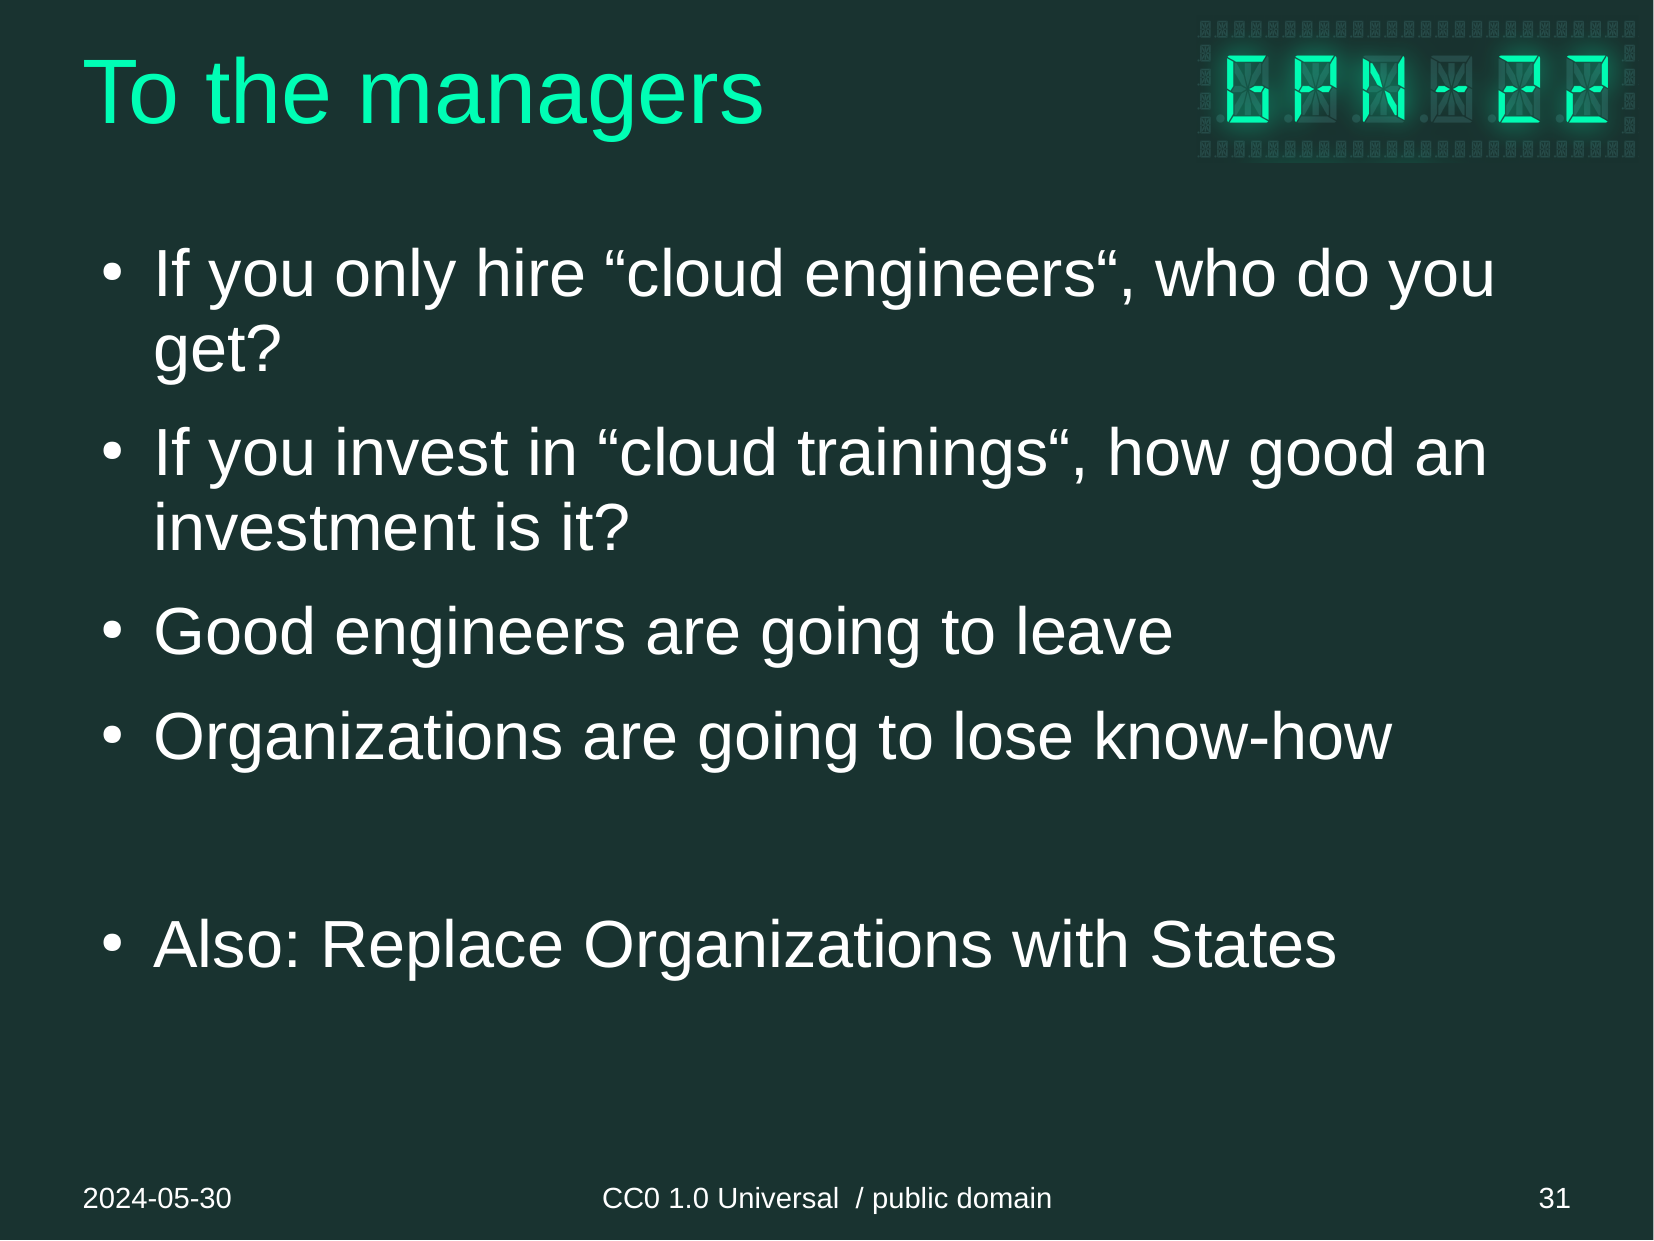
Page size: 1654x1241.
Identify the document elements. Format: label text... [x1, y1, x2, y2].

picture [1196, 15, 1639, 163]
list If you only hire “cloud engineers“, who do you get? If you invest in “cloud trainings“, how good an investment is it? Good engineers are going to leave Organizations are going to lose know-how Also: Replace Organizations with States [82, 236, 1571, 983]
title To the managers [82, 40, 1004, 143]
